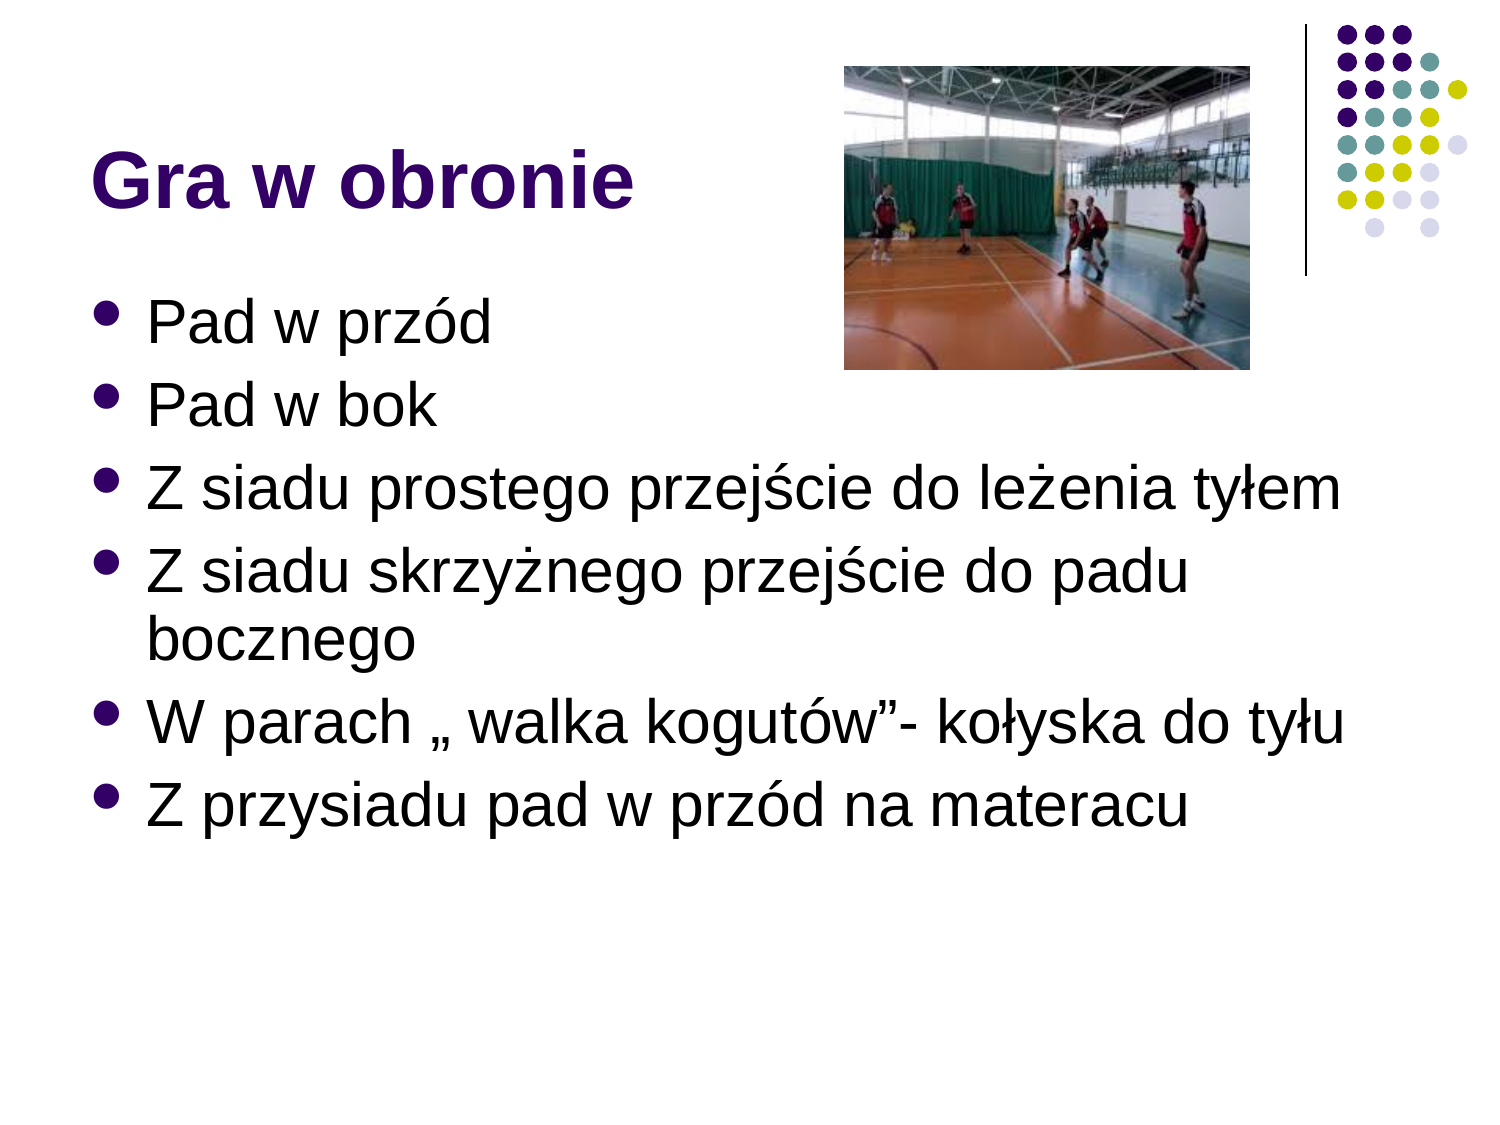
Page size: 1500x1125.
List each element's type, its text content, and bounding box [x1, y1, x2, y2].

list Pad w przód Pad w bok Z siadu prostego przejście do leżenia tyłem Z siadu skrzyżnego przejście do padu bocznego W parach „ walka kogutów”- kołyska do tyłu Z przysiadu pad w przód na materacu [75, 282, 1426, 1006]
title Gra w obronie [74, 20, 1313, 233]
picture [844, 66, 1250, 370]
